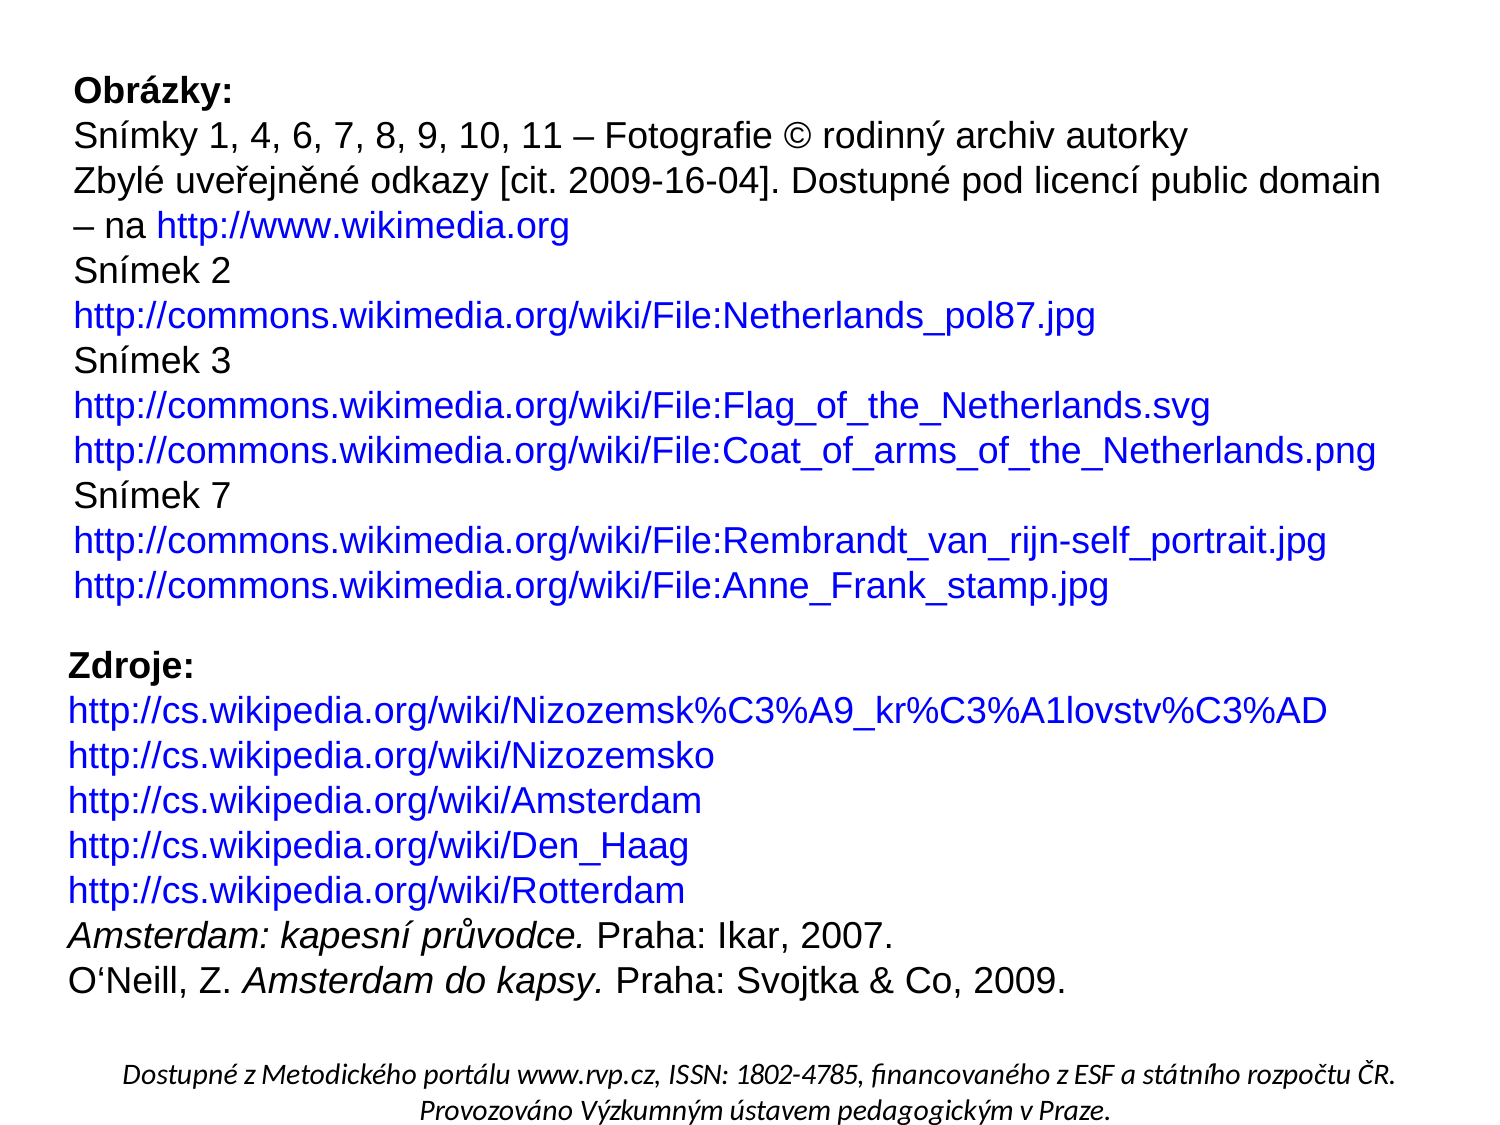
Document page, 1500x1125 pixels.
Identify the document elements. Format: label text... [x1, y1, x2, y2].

picture [123, 1060, 1396, 1125]
text_box Zdroje: http://cs.wikipedia.org/wiki/Nizozemsk%C3%A9_kr%C3%A1lovstv%C3%AD http://cs.wikipedia.org/wiki/Nizozemsko http://cs.wikipedia.org/wiki/Amsterdam http://cs.wikipedia.org/wiki/Den_Haag http://cs.wikipedia.org/wiki/Rotterdam Amsterdam: kapesní průvodce. Praha: Ikar, 2007. O‘Neill, Z. Amsterdam do kapsy. Praha: Svojtka & Co, 2009. [53, 633, 1389, 1009]
text_box Obrázky: Snímky 1, 4, 6, 7, 8, 9, 10, 11 – Fotografie © rodinný archiv autorky Zbylé uveřejněné odkazy [cit. 2009-16-04]. Dostupné pod licencí public domain – na http://www.wikimedia.org Snímek 2 http://commons.wikimedia.org/wiki/File:Netherlands_pol87.jpg Snímek 3 http://commons.wikimedia.org/wiki/File:Flag_of_the_Netherlands.svg http://commons.wikimedia.org/wiki/File:Coat_of_arms_of_the_Netherlands.png Snímek 7 http://commons.wikimedia.org/wiki/File:Rembrandt_van_rijn-self_portrait.jpg http://commons.wikimedia.org/wiki/File:Anne_Frank_stamp.jpg [58, 58, 1407, 614]
